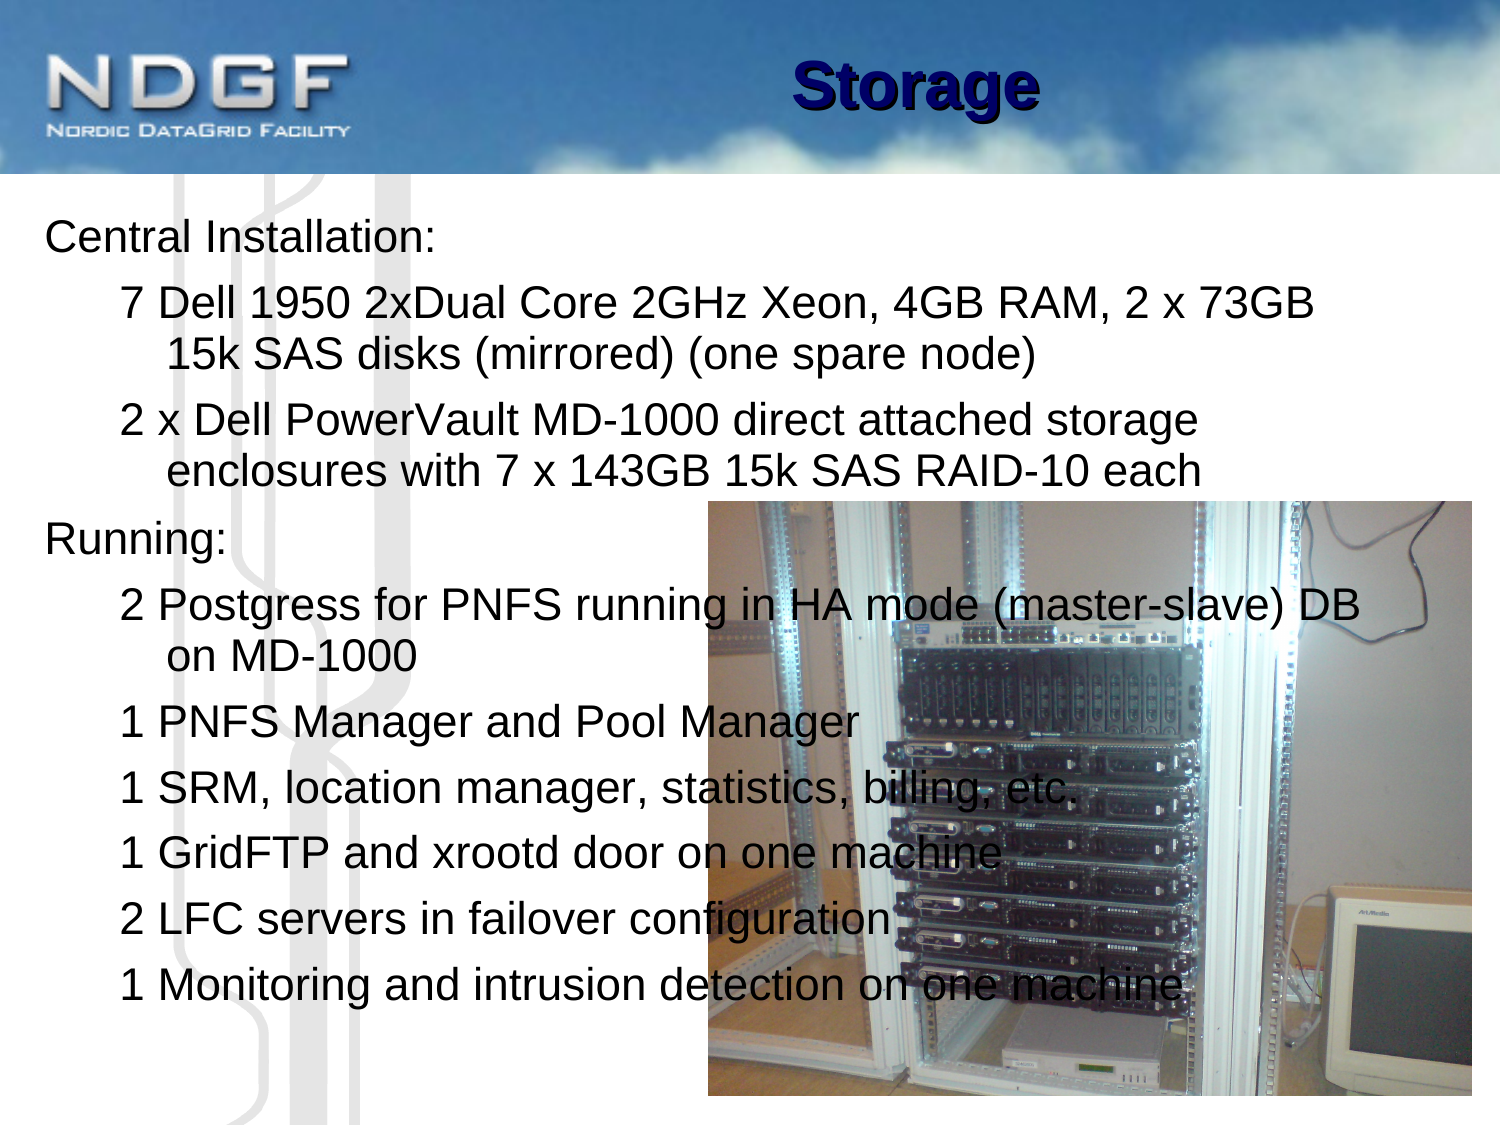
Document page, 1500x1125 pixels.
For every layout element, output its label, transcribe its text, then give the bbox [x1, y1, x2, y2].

picture [0, 0, 1500, 1125]
list Central Installation: 7 Dell 1950 2xDual Core 2GHz Xeon, 4GB RAM, 2 x 73GB 15k SAS disks (mirrored) (one spare node) 2 x Dell PowerVault MD-1000 direct attached storage enclosures with 7 x 143GB 15k SAS RAID-10 each Running: 2 Postgress for PNFS running in HA mode (master-slave) DB on MD-1000 1 PNFS Manager and Pool Manager 1 SRM, location manager, statistics, billing, etc. 1 GridFTP and xrootd door on one machine 2 LFC servers in failover configuration 1 Monitoring and intrusion detection on one machine [29, 203, 1418, 1125]
title Storage [372, 19, 1459, 149]
picture [1418, 501, 1472, 1096]
